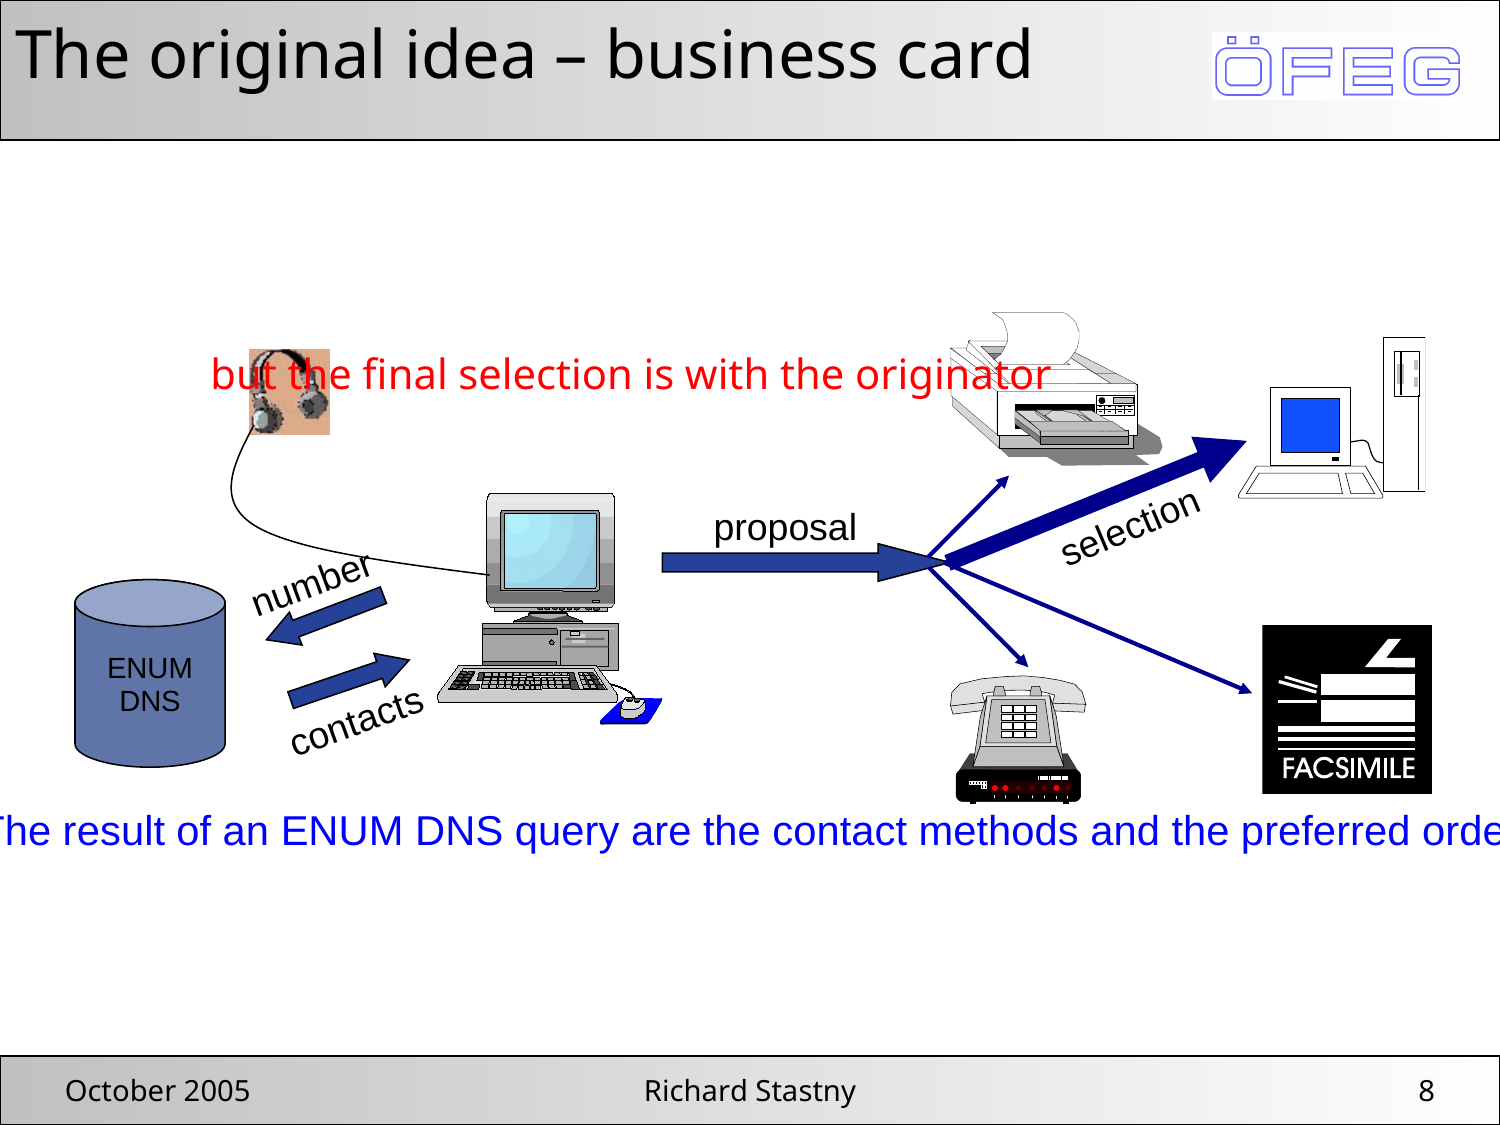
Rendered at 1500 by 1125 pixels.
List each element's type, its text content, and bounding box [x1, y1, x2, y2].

text_box The result of an ENUM DNS query are the contact methods and the preferred order [0, 800, 1500, 862]
picture [505, 513, 597, 588]
text_box selection [1036, 465, 1223, 589]
picture [1237, 337, 1426, 501]
text_box [437, 612, 663, 725]
chart [249, 410, 330, 435]
picture [950, 312, 1163, 466]
picture [950, 675, 1088, 805]
picture [1262, 624, 1433, 795]
text_box [662, 543, 943, 582]
text_box [486, 494, 615, 611]
text_box [266, 589, 387, 646]
text_box contacts [267, 665, 446, 778]
picture [1378, 32, 1463, 100]
text_box number [228, 529, 396, 638]
text_box [287, 653, 410, 709]
text_box ENUM DNS [75, 604, 226, 768]
text_box proposal [698, 498, 872, 557]
text_box The original idea – business card [0, 0, 1378, 107]
text_box but the final selection is with the originator [120, 337, 1142, 410]
